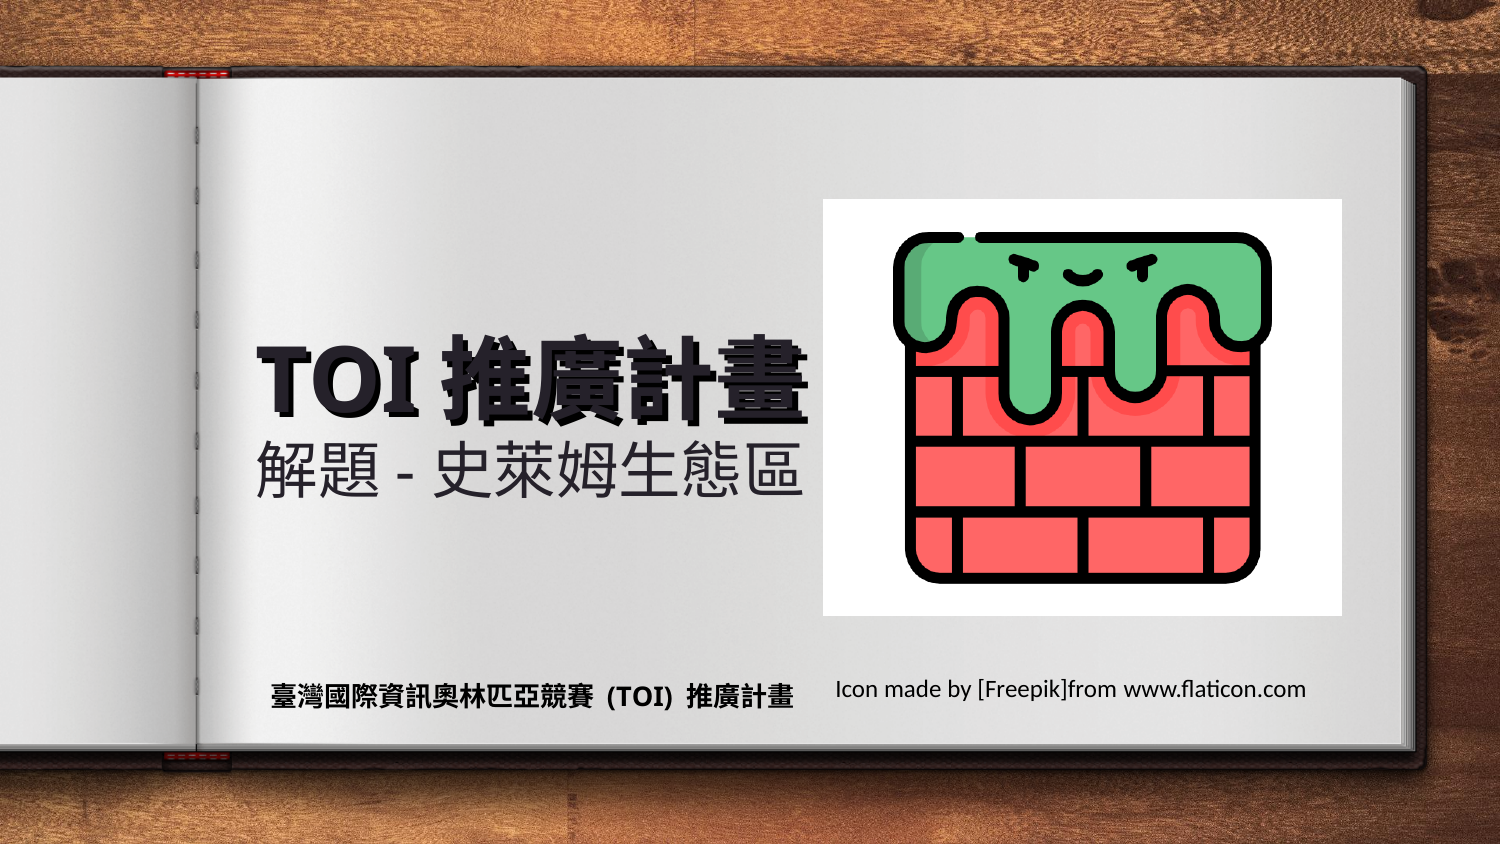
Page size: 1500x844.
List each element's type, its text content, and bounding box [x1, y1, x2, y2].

text_box Icon made by [Freepik]from www.flaticon.com [821, 665, 1345, 710]
picture [893, 218, 1272, 597]
text_box [823, 199, 1342, 616]
title TOI推廣計畫 解題-史萊姆生態區 [240, 262, 823, 565]
